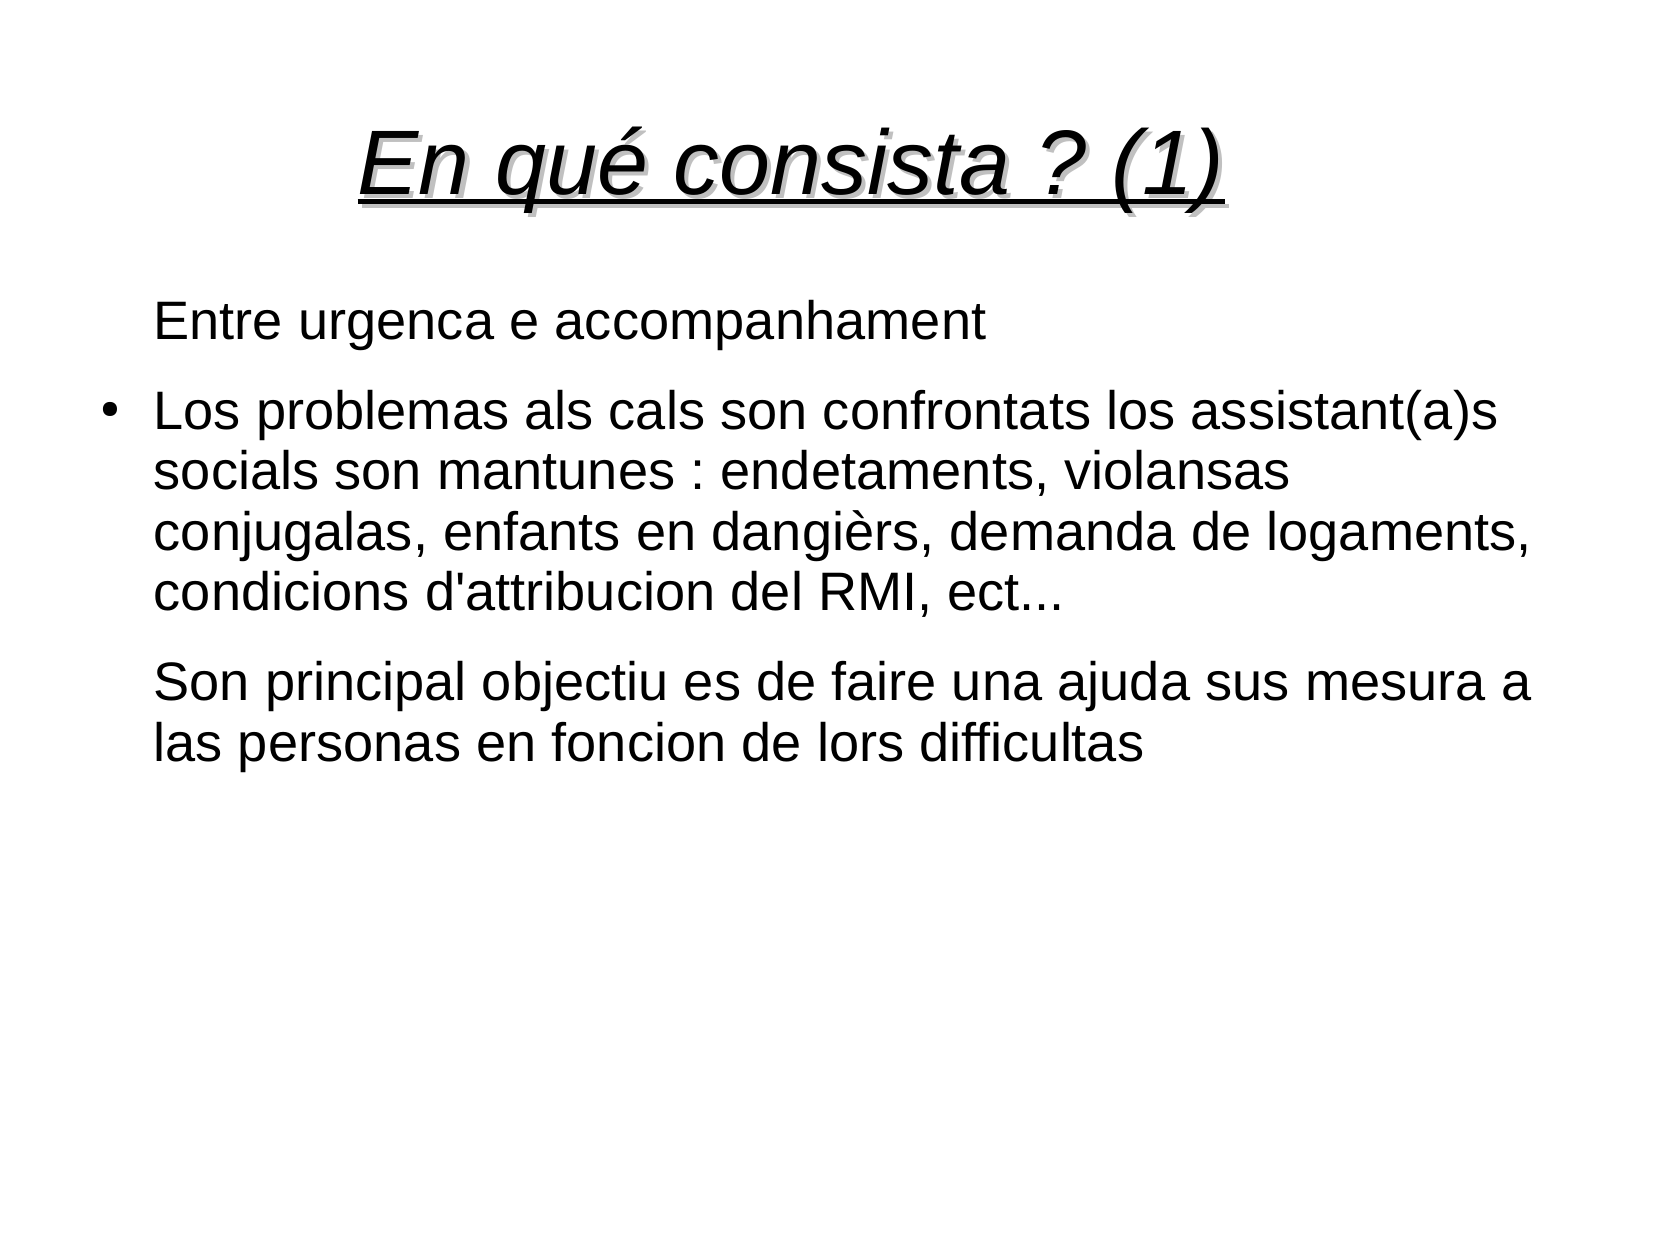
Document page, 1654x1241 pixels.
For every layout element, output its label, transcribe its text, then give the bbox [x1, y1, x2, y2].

list Entre urgenca e accompanhament Los problemas als cals son confrontats los assistant(a)s socials son mantunes : endetaments, violansas conjugalas, enfants en dangièrs, demanda de logaments, condicions d'attribucion del RMI, ect... Son principal objectiu es de faire una ajuda sus mesura a las personas en foncion de lors difficultas [82, 290, 1571, 1109]
title En qué consista ? (1) [47, 59, 1536, 267]
